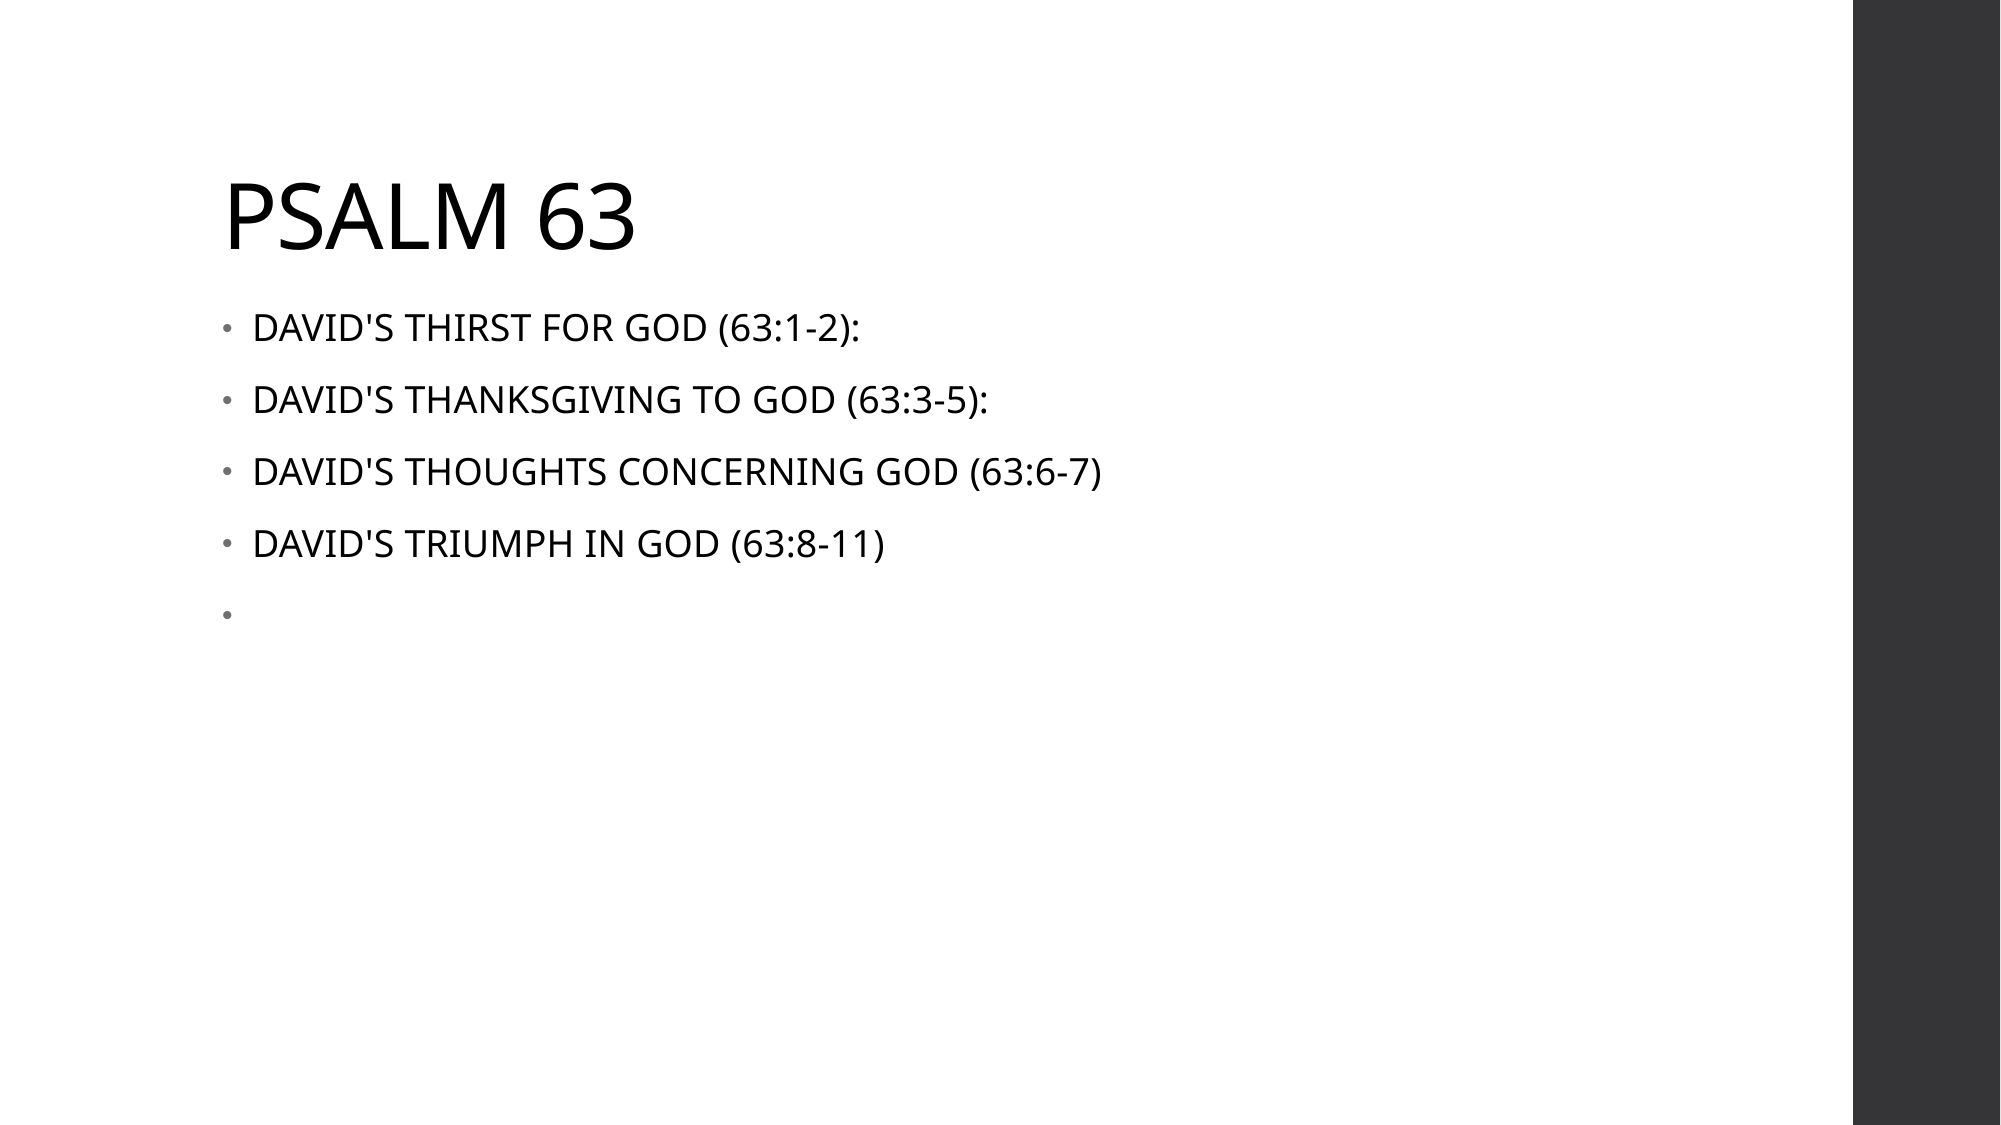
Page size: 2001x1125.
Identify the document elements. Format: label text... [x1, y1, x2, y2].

list DAVID'S THIRST FOR GOD (63:1-2): DAVID'S THANKSGIVING TO GOD (63:3-5): DAVID'S THOUGHTS CONCERNING GOD (63:6-7) DAVID'S TRIUMPH IN GOD (63:8-11) [206, 299, 1617, 1014]
title PSALM 63 [206, 60, 1797, 278]
